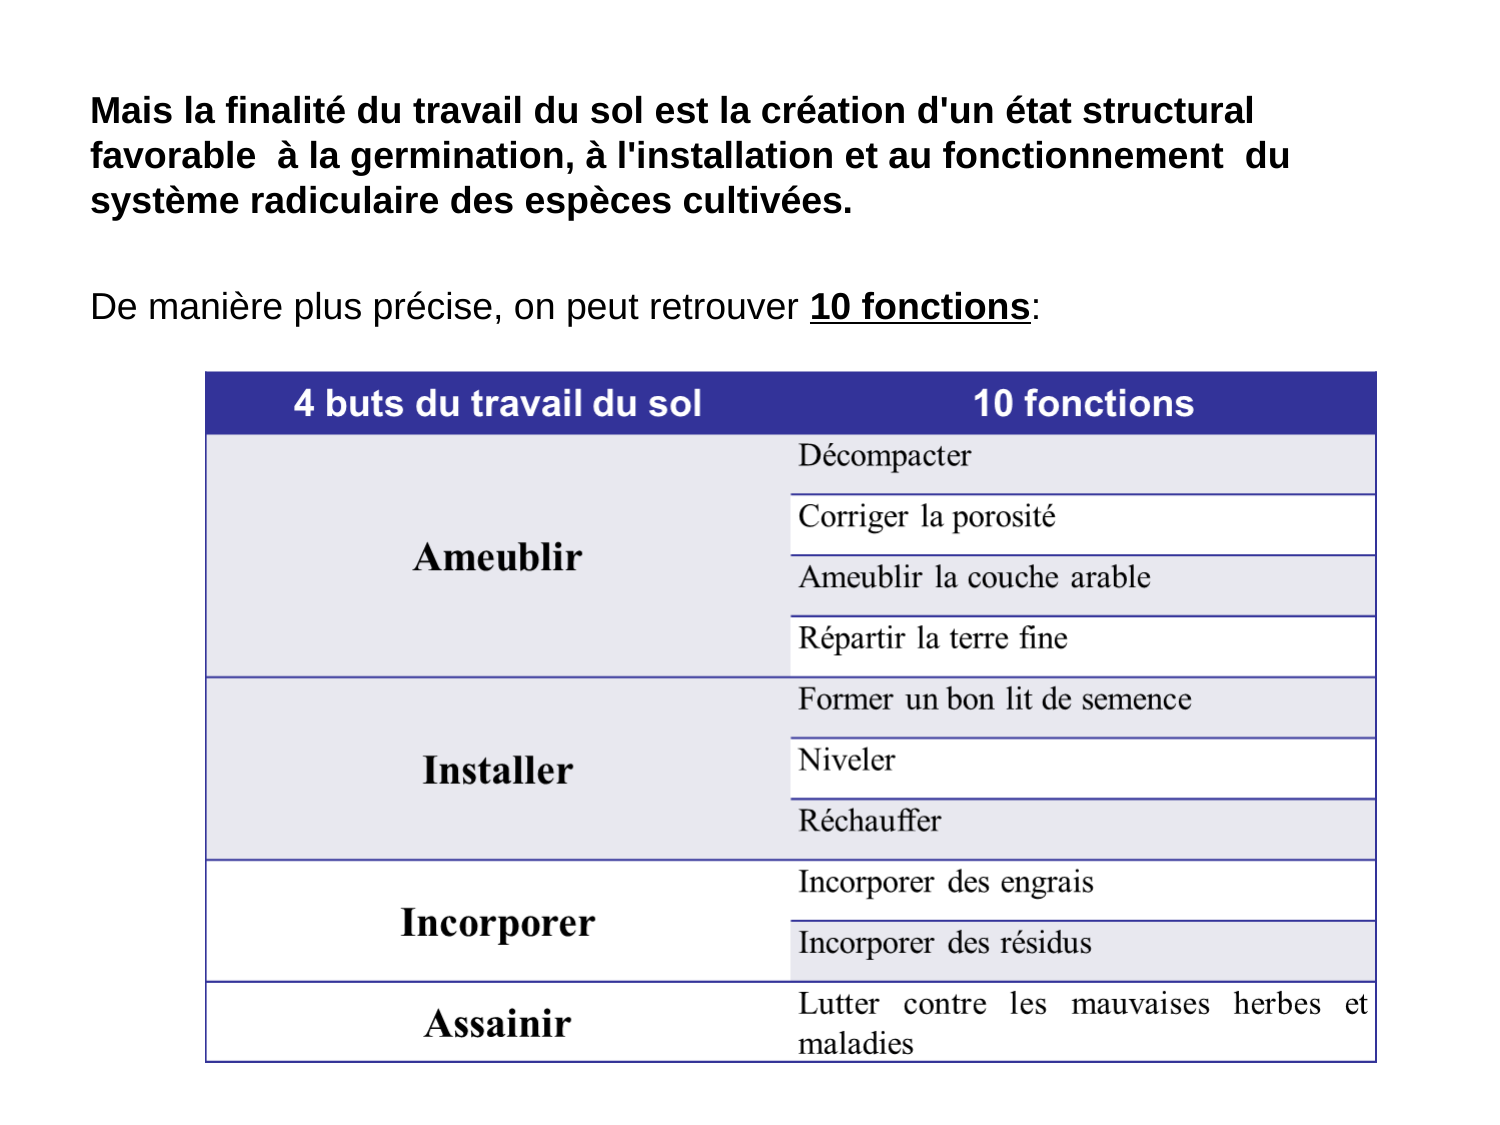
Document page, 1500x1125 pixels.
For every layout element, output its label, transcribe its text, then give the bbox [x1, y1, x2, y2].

list Mais la finalité du travail du sol est la création d'un état structural favorable à la germination, à l'installation et au fonctionnement du système radiculaire des espèces cultivées. De manière plus précise, on peut retrouver 10 fonctions: [75, 78, 1426, 1005]
picture [205, 367, 1377, 1082]
